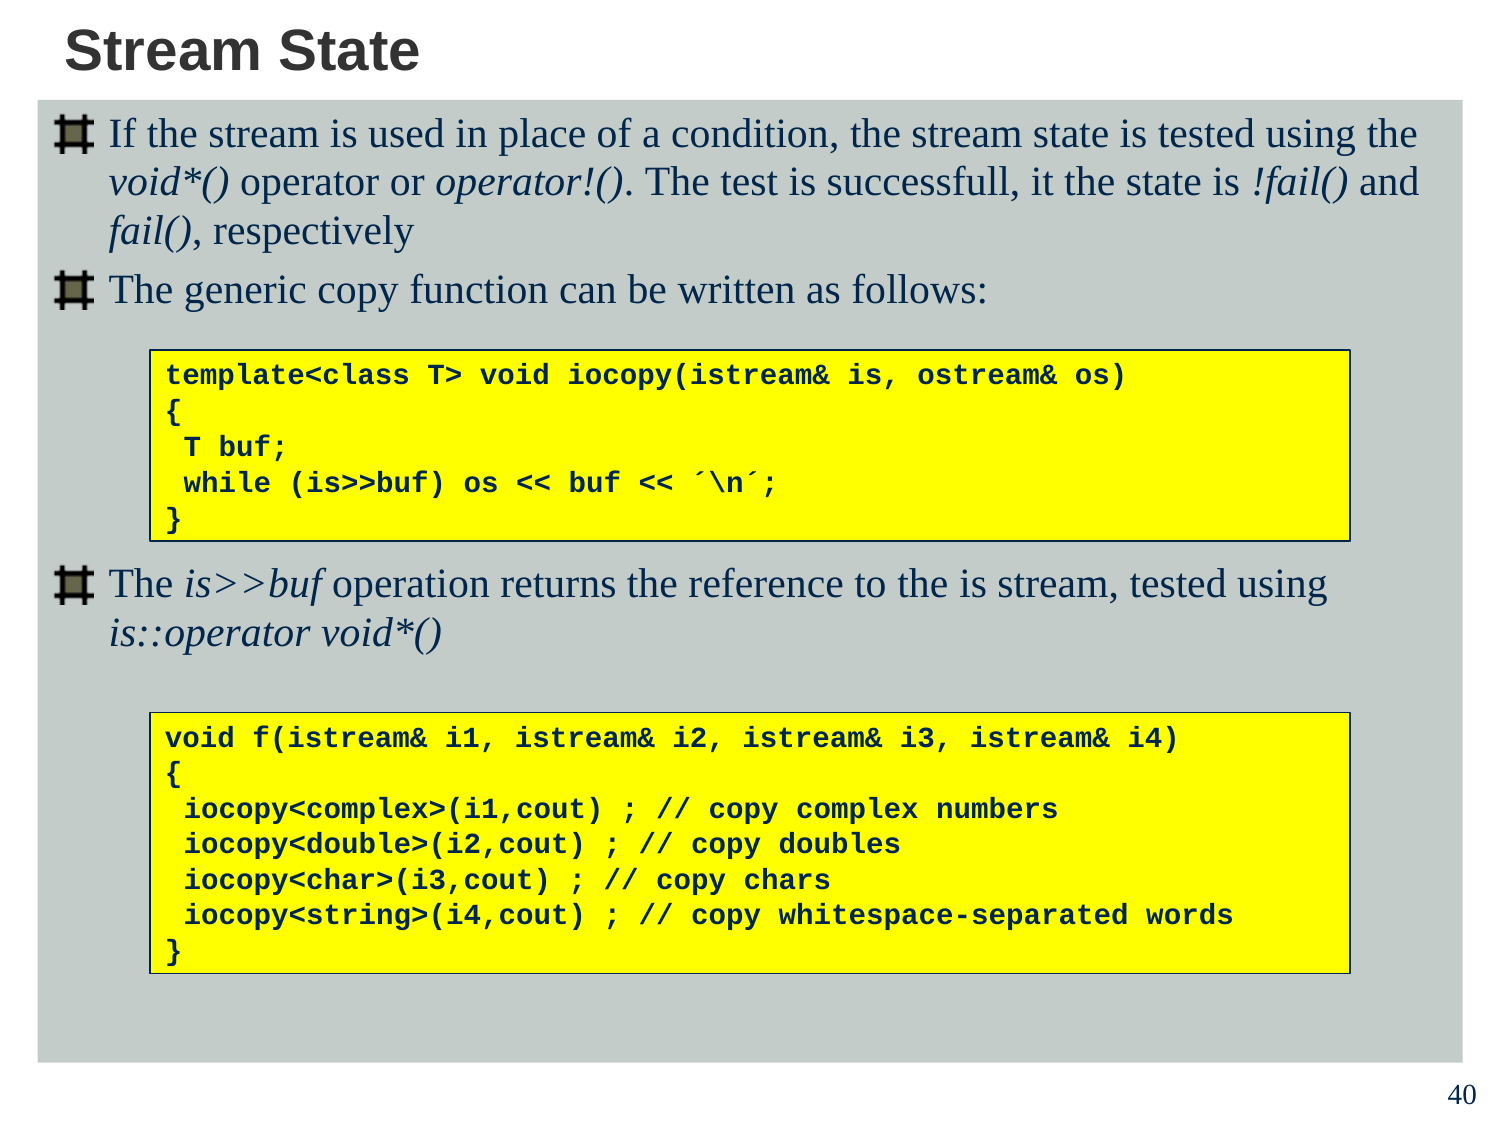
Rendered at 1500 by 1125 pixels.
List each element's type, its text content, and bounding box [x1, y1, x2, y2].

list If the stream is used in place of a condition, the stream state is tested using the void*() operator or operator!(). The test is successfull, it the state is !fail() and fail(), respectively The generic copy function can be written as follows: The is>>buf operation returns the reference to the is stream, tested using is::operator void*() [37, 99, 1463, 1063]
text_box template<class T> void iocopy(istream& is, ostream& os) { T buf; while (is>>buf) os << buf << ´\n´; } [150, 350, 1351, 543]
title Stream State [50, 0, 1450, 91]
text_box void f(istream& i1, istream& i2, istream& i3, istream& i4) { iocopy<complex>(i1,cout) ; // copy complex numbers iocopy<double>(i2,cout) ; // copy doubles iocopy<char>(i3,cout) ; // copy chars iocopy<string>(i4,cout) ; // copy whitespace-separated words } [150, 712, 1351, 1004]
